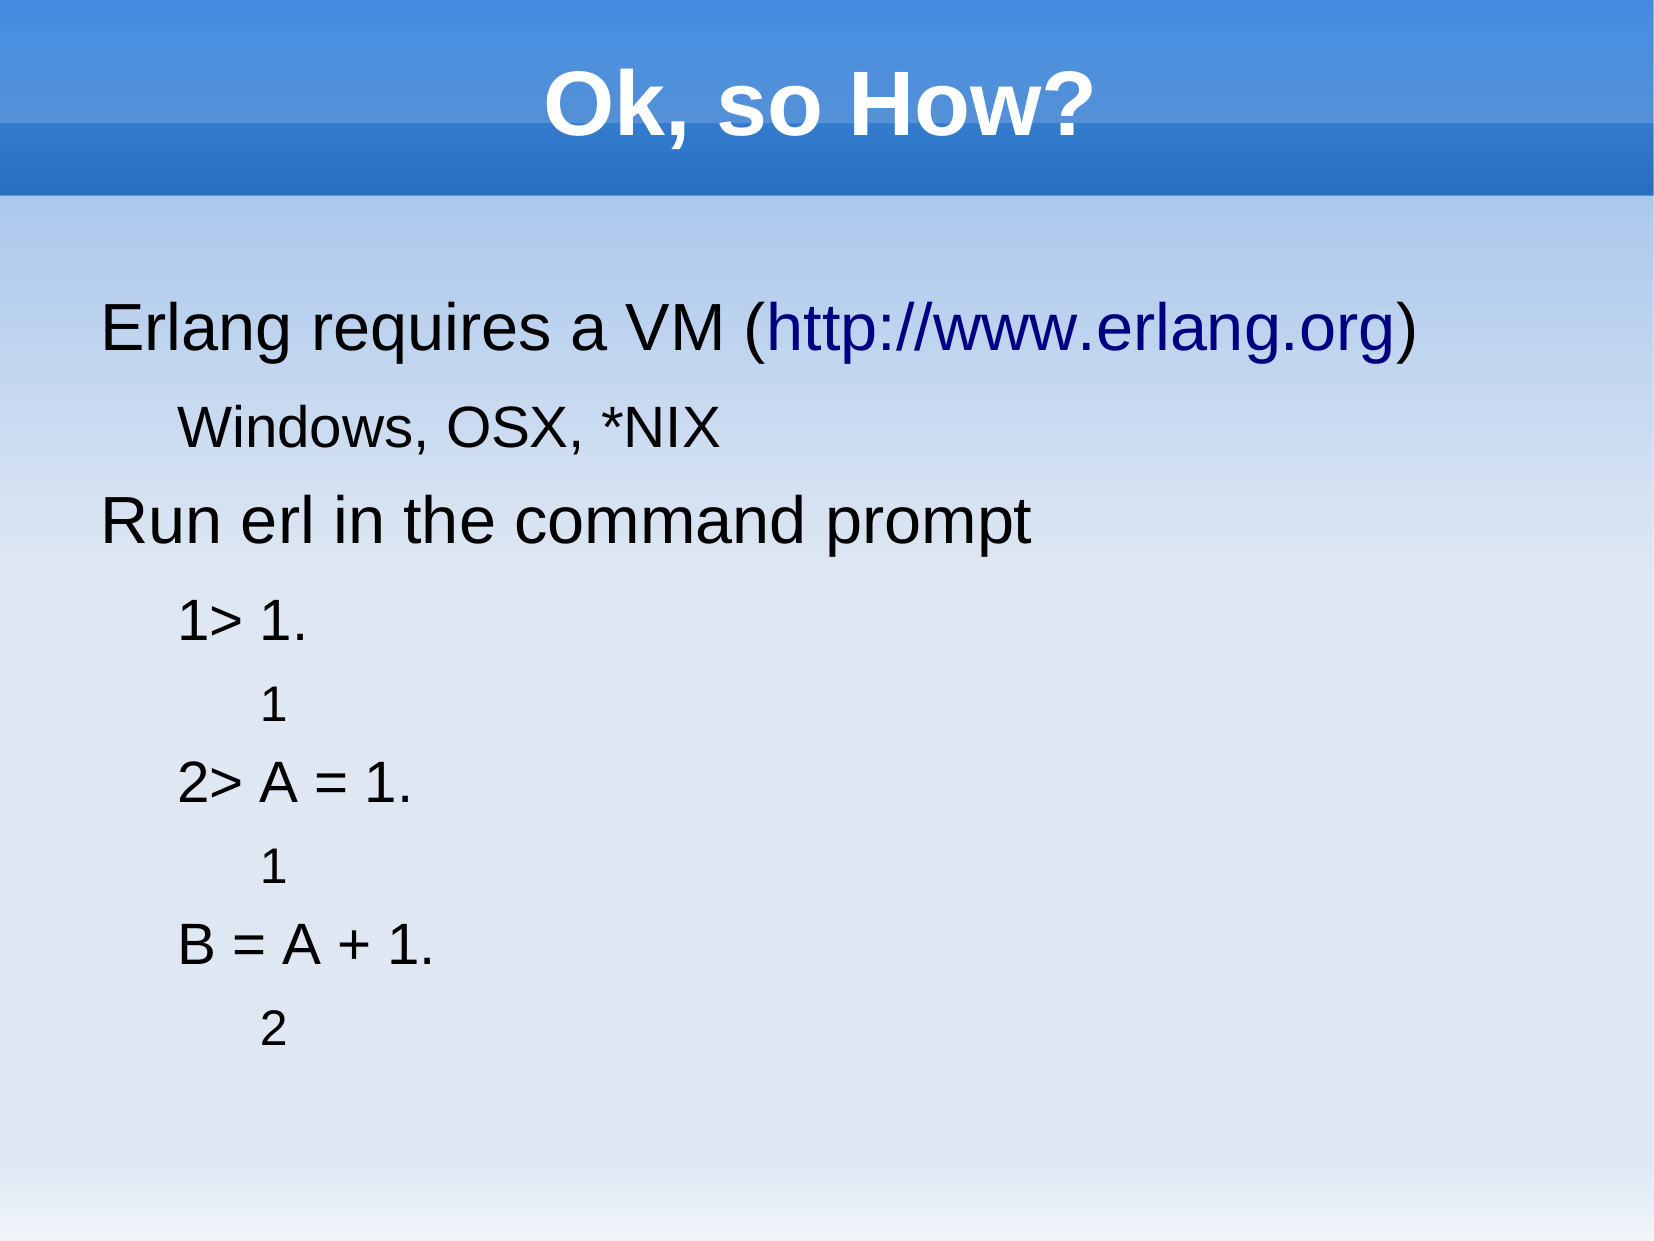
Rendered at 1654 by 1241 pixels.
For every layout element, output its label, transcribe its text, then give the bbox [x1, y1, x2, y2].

picture [0, 0, 1654, 1241]
title Ok, so How? [76, 7, 1565, 200]
list Erlang requires a VM (http://www.erlang.org) Windows, OSX, *NIX Run erl in the command prompt 1> 1. 1 2> A = 1. 1 B = A + 1. 2 [82, 290, 1571, 1122]
